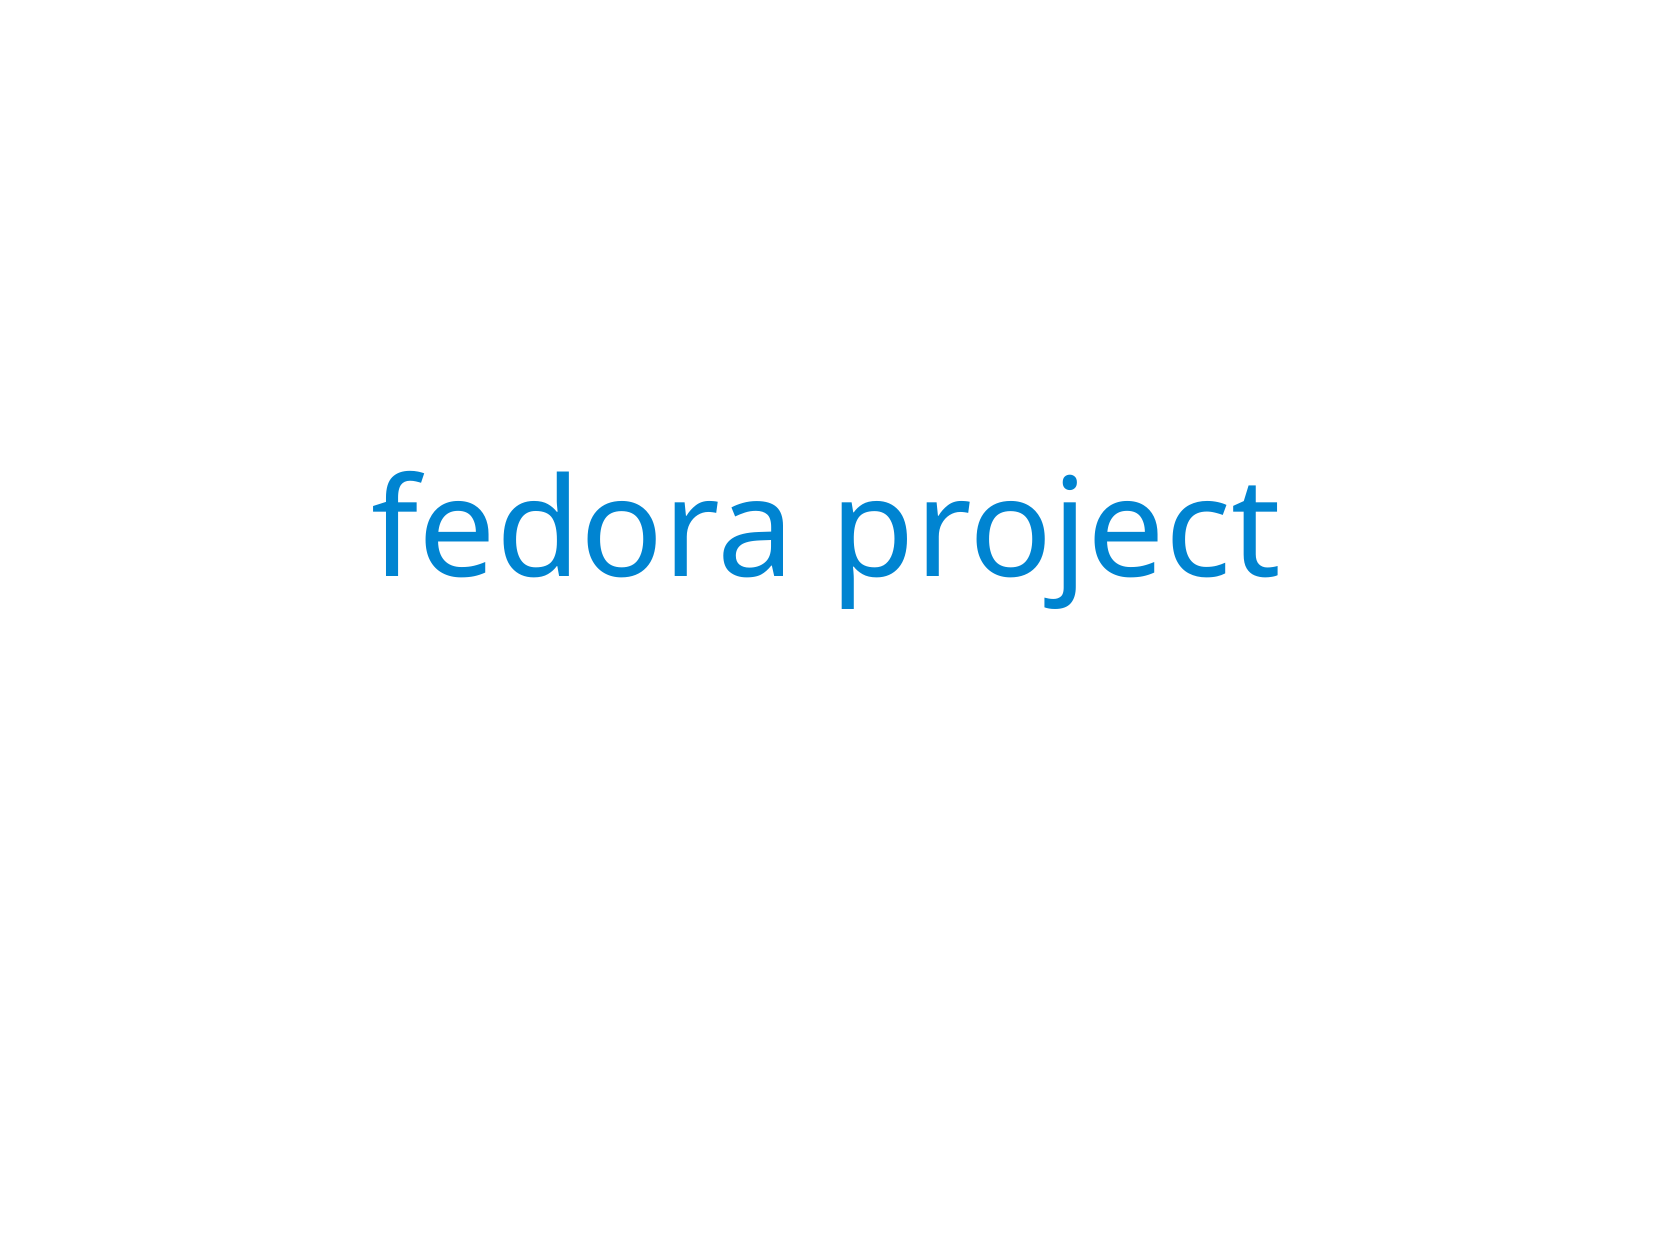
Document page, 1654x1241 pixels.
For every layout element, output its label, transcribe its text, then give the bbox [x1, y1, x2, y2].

title fedora project [82, 257, 1571, 789]
